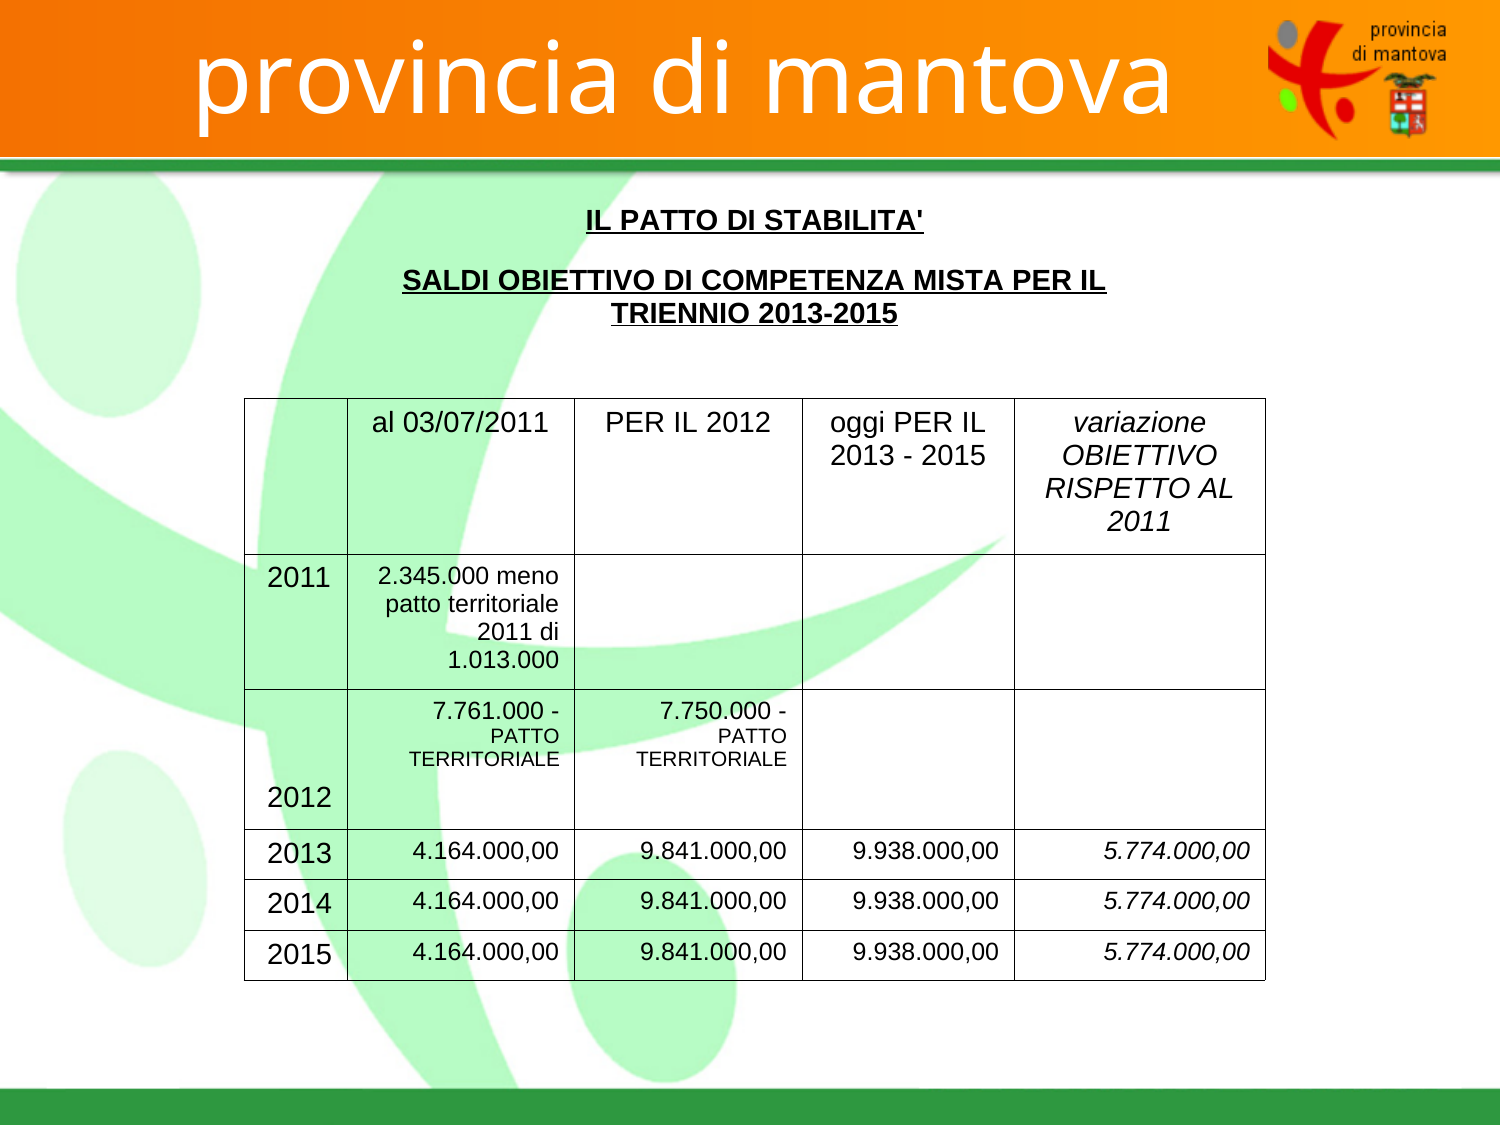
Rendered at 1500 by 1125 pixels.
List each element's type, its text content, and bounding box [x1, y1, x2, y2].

table_header variazione OBIETTIVO RISPETTO AL 2011 [1015, 399, 1265, 554]
table_cell 9.938.000,00 [803, 931, 1014, 980]
table_cell 4.164.000,00 [348, 880, 574, 930]
table_cell [1015, 555, 1265, 689]
table_header PER IL 2012 [575, 399, 802, 554]
text_box provincia di mantova [176, 5, 1205, 142]
table_cell 2014 [245, 880, 347, 930]
picture [0, 157, 1500, 1125]
table_cell 5.774.000,00 [1015, 880, 1265, 930]
table_cell 9.841.000,00 [575, 931, 802, 980]
table_cell 2015 [245, 931, 347, 980]
table_cell [575, 555, 802, 689]
table_header IL PATTO DI STABILITA' [338, 196, 1171, 256]
table_cell 7.750.000 - PATTO TERRITORIALE [575, 690, 802, 829]
table_cell 2011 [245, 555, 347, 689]
table_cell [803, 555, 1014, 689]
table_cell SALDI OBIETTIVO DI COMPETENZA MISTA PER IL TRIENNIO 2013-2015 [338, 256, 1171, 342]
table_cell 4.164.000,00 [348, 931, 574, 980]
table_cell 5.774.000,00 [1015, 931, 1265, 980]
table_cell 9.841.000,00 [575, 830, 802, 879]
table_cell 2013 [245, 830, 347, 879]
table_cell 9.938.000,00 [803, 830, 1014, 879]
picture [1267, 15, 1452, 142]
table_header al 03/07/2011 [348, 399, 574, 554]
table_header oggi PER IL 2013 - 2015 [803, 399, 1014, 554]
table_cell 5.774.000,00 [1015, 830, 1265, 879]
table_cell [1015, 690, 1265, 829]
table_cell 2012 [245, 690, 347, 829]
table_header [245, 399, 347, 554]
table_cell 7.761.000 - PATTO TERRITORIALE [348, 690, 574, 829]
table_cell 9.938.000,00 [803, 880, 1014, 930]
table_cell [803, 690, 1014, 829]
table_cell 2.345.000 meno patto territoriale 2011 di 1.013.000 [348, 555, 574, 689]
table_cell 4.164.000,00 [348, 830, 574, 879]
table_cell 9.841.000,00 [575, 880, 802, 930]
